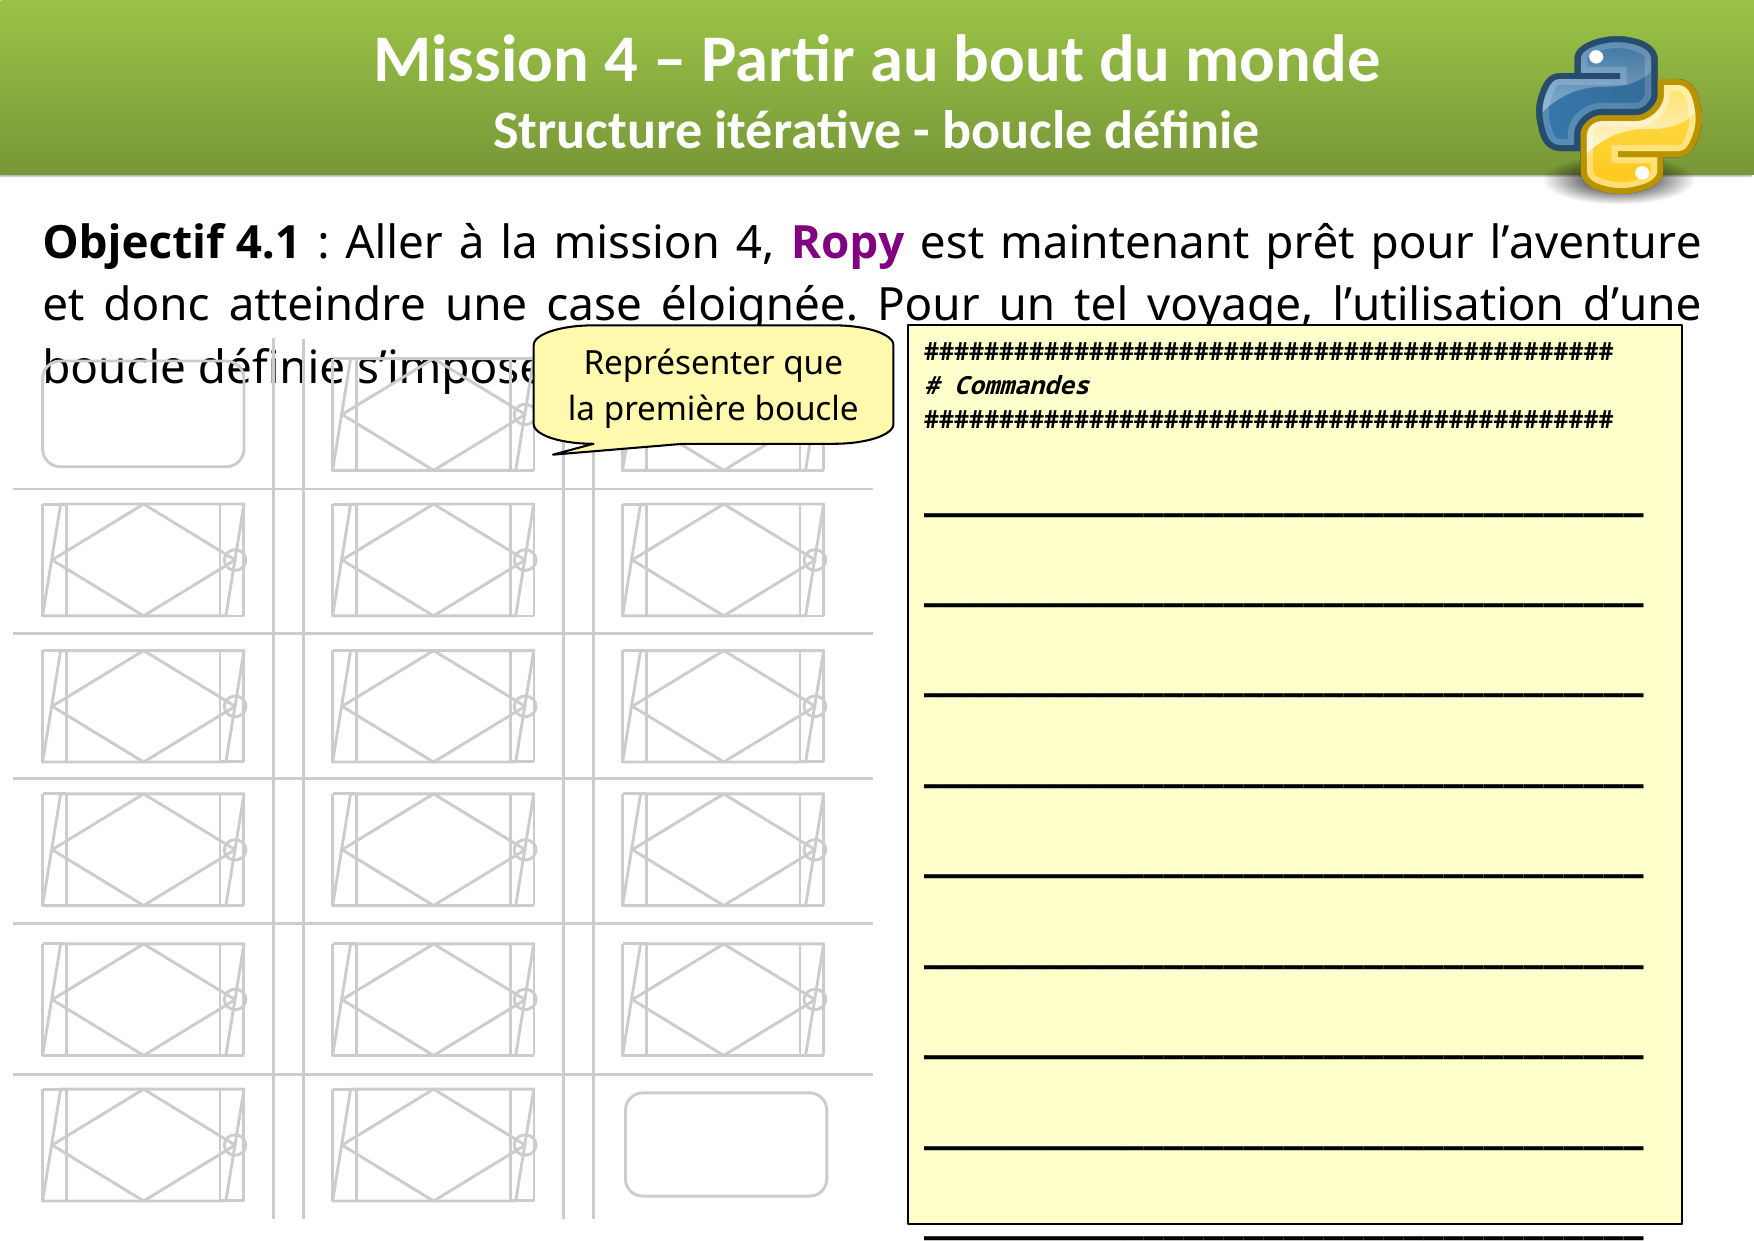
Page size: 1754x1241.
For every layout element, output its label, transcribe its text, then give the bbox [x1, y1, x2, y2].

text_box [227, 989, 235, 996]
text_box [224, 703, 231, 710]
text_box [514, 556, 520, 564]
text_box [227, 549, 235, 556]
text_box [517, 696, 524, 702]
text_box [807, 989, 814, 996]
text_box Objectif 4.1 : Aller à la mission 4, Ropy est maintenant prêt pour l’aventure et donc atteindre une case éloignée. Pour un tel voyage, l’utilisation d’une boucle définie s’impose. [27, 201, 1718, 357]
text_box [227, 696, 234, 703]
text_box [804, 996, 811, 1004]
text_box [525, 696, 533, 717]
text_box [235, 696, 242, 717]
text_box [224, 846, 231, 854]
text_box [235, 990, 242, 1010]
text_box [514, 411, 521, 418]
text_box [525, 550, 533, 571]
text_box [517, 989, 524, 996]
text_box [804, 846, 811, 854]
text_box [517, 839, 524, 846]
text_box [815, 840, 822, 861]
text_box [517, 404, 524, 410]
text_box [235, 1135, 242, 1156]
text_box [224, 556, 230, 564]
text_box [815, 696, 822, 717]
text_box [514, 1141, 520, 1149]
picture [1525, 32, 1713, 201]
text_box [517, 1135, 524, 1141]
text_box [224, 996, 231, 1003]
text_box [804, 702, 811, 710]
text_box [224, 1141, 230, 1149]
text_box [525, 989, 533, 1010]
text_box [514, 846, 521, 854]
text_box [227, 839, 235, 846]
text_box [514, 703, 521, 710]
text_box [525, 1135, 533, 1156]
text_box [514, 996, 521, 1003]
text_box [517, 549, 524, 556]
text_box ############################################## # Commandes ############################################## ____________________________________ ____________________________________ ____________________________________ ____________________________________ ____________________________________ ____________________________________ ____________________________________ ____________________________________ ____________________________________ ____________________________________ ____________________________________ ____________________________________ [908, 325, 1683, 1224]
text_box [525, 404, 533, 425]
text_box [235, 550, 242, 571]
text_box [525, 840, 533, 861]
text_box [815, 550, 822, 571]
text_box Mission 4 – Partir au bout du monde Structure itérative - boucle définie [0, 0, 1754, 175]
text_box Représenter que la première boucle [533, 325, 894, 455]
text_box [807, 696, 814, 702]
text_box [807, 549, 814, 556]
text_box [807, 839, 814, 846]
text_box [227, 1134, 235, 1141]
text_box [235, 840, 242, 861]
text_box [804, 556, 810, 564]
text_box [815, 989, 822, 1010]
